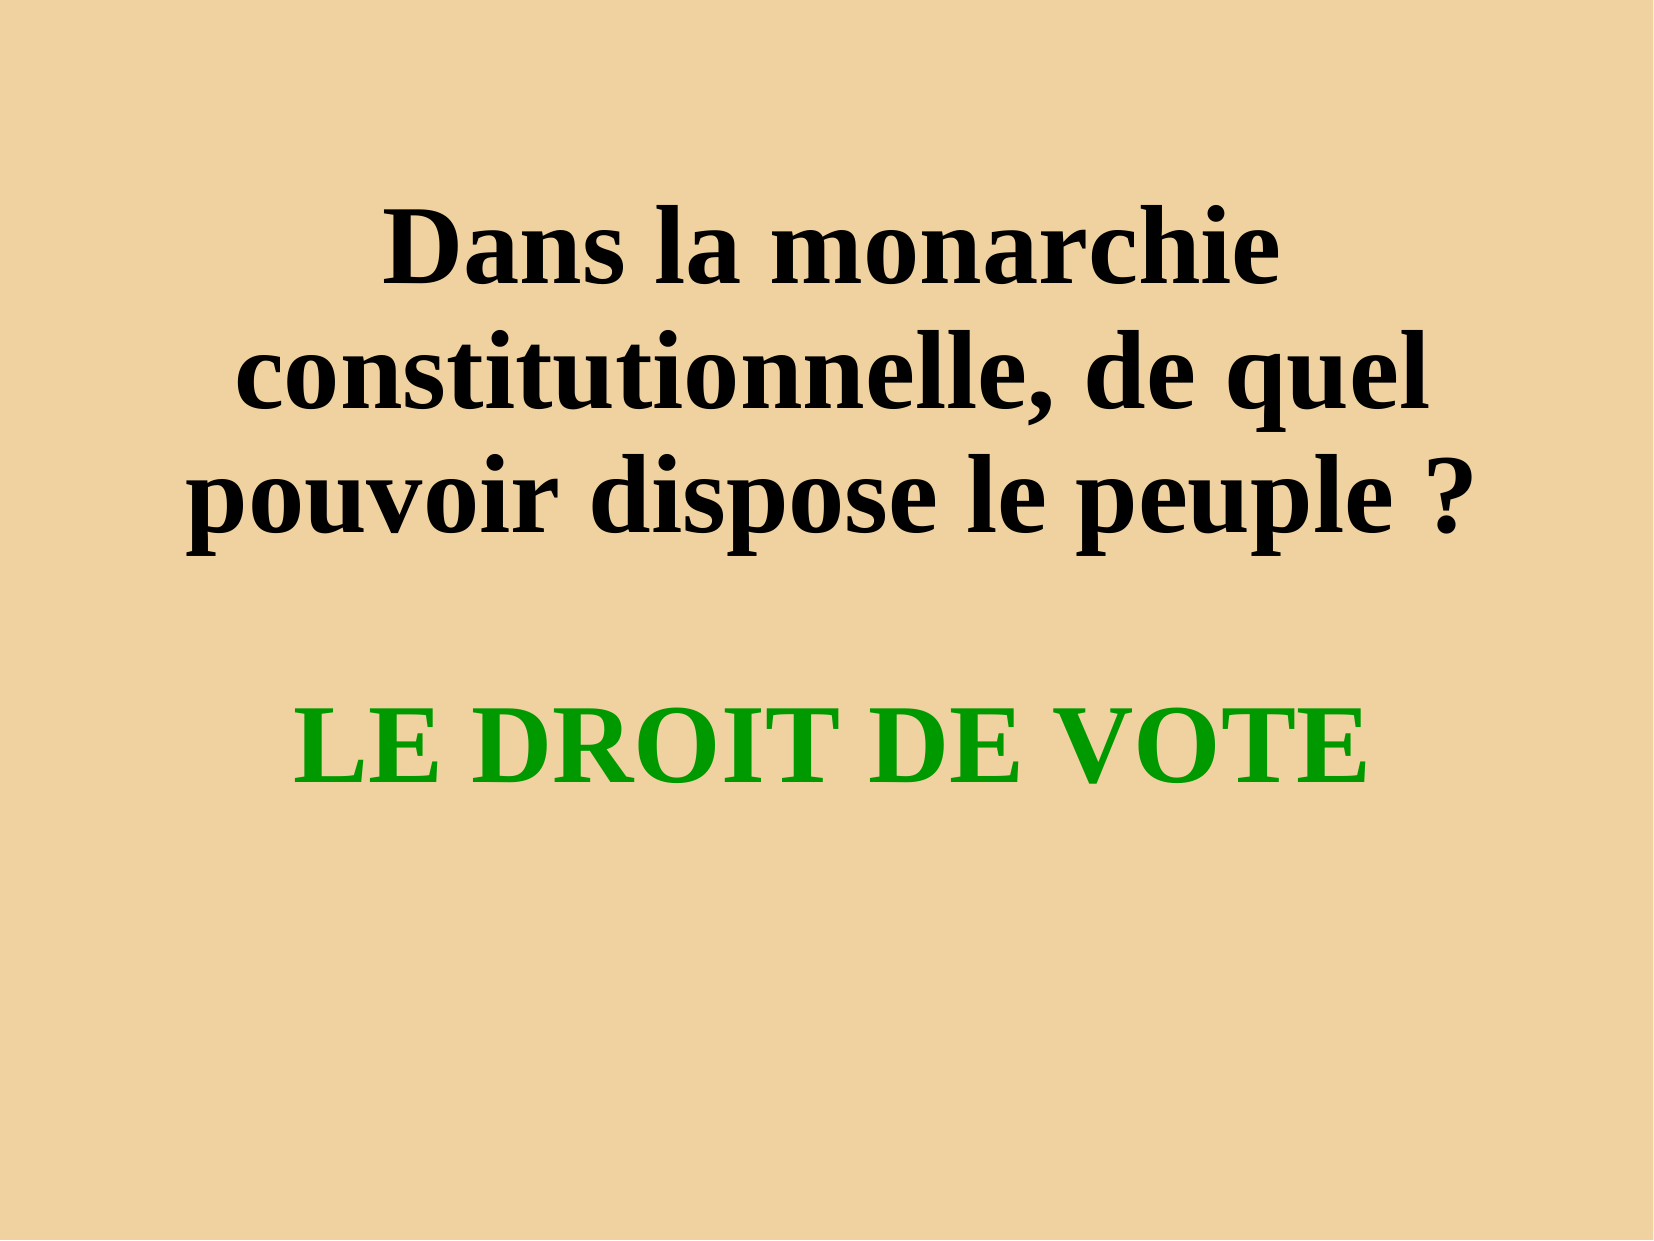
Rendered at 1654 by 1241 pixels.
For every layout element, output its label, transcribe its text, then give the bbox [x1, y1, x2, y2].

title Dans la monarchie constitutionnelle, de quel pouvoir dispose le peuple ? LE DROIT DE VOTE [129, 175, 1536, 1063]
